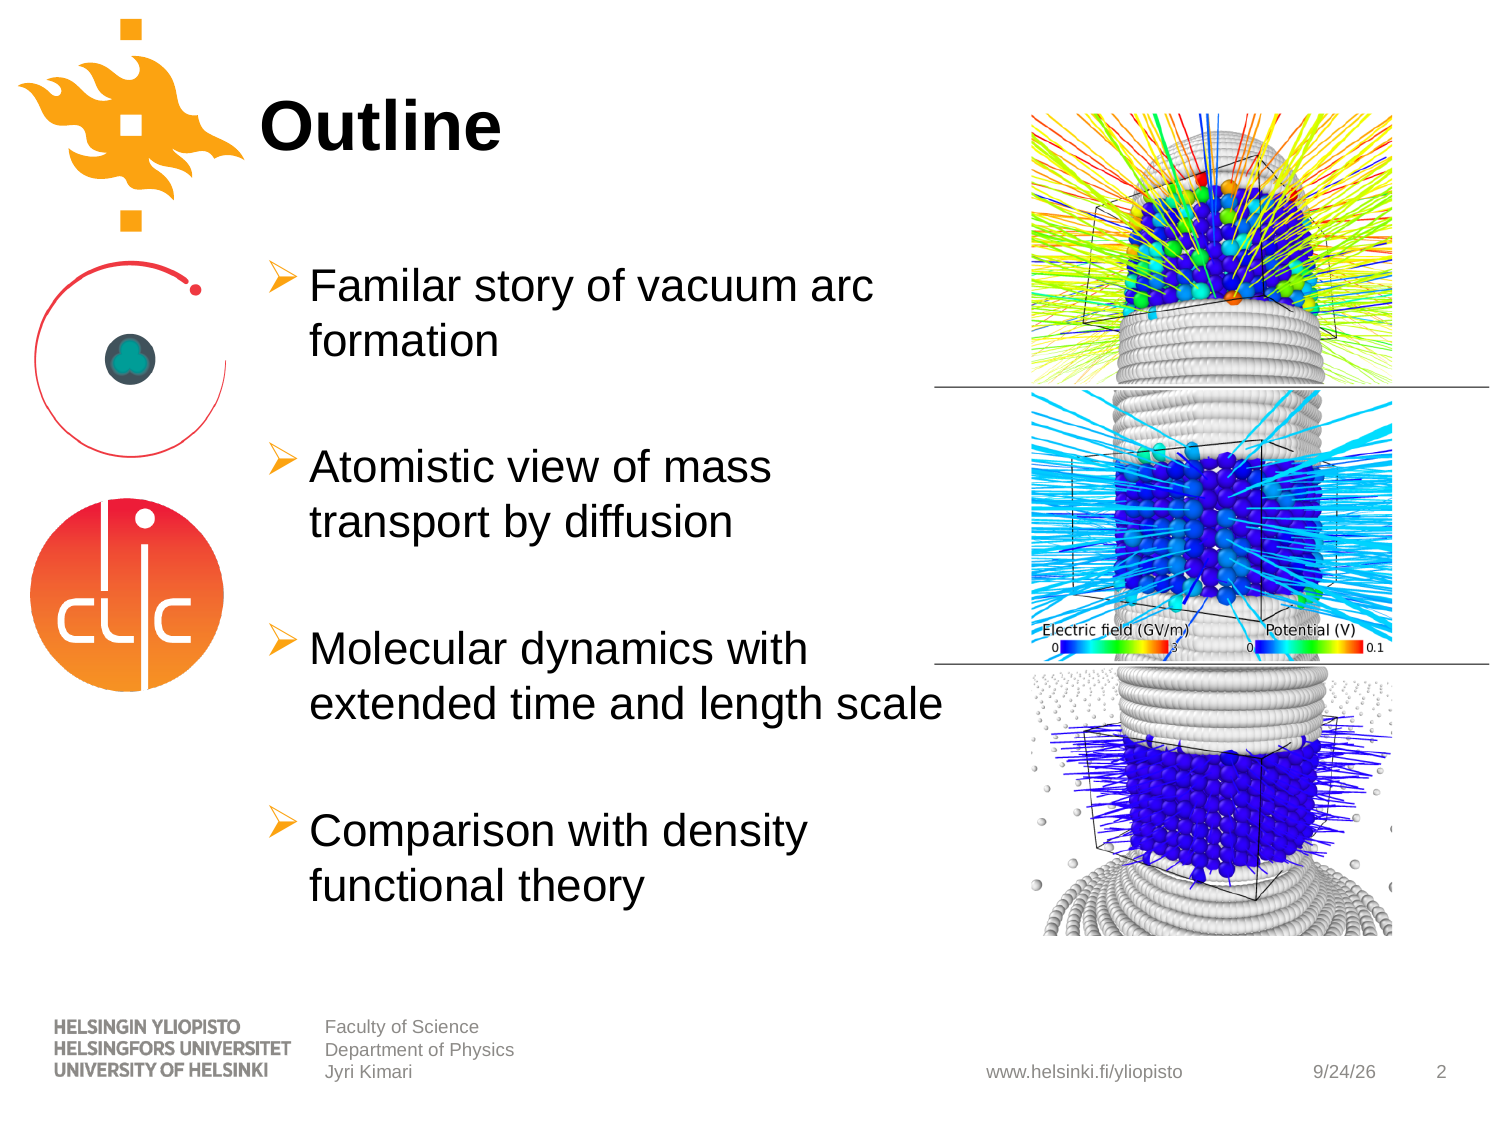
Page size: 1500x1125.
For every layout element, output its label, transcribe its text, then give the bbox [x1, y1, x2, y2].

picture [53, 1017, 292, 1079]
title Outline [259, 30, 1447, 214]
list Familar story of vacuum arc formation Atomistic view of mass transport by diffusion Molecular dynamics with extended time and length scale Comparison with density functional theory [265, 255, 1447, 988]
slide_number <number> [1376, 1011, 1447, 1083]
footer Faculty of Science Department of Physics Jyri Kimari [324, 1011, 750, 1083]
picture [0, 255, 265, 740]
slide_number 9/22/22 [1230, 1011, 1376, 1083]
picture [907, 99, 1500, 936]
